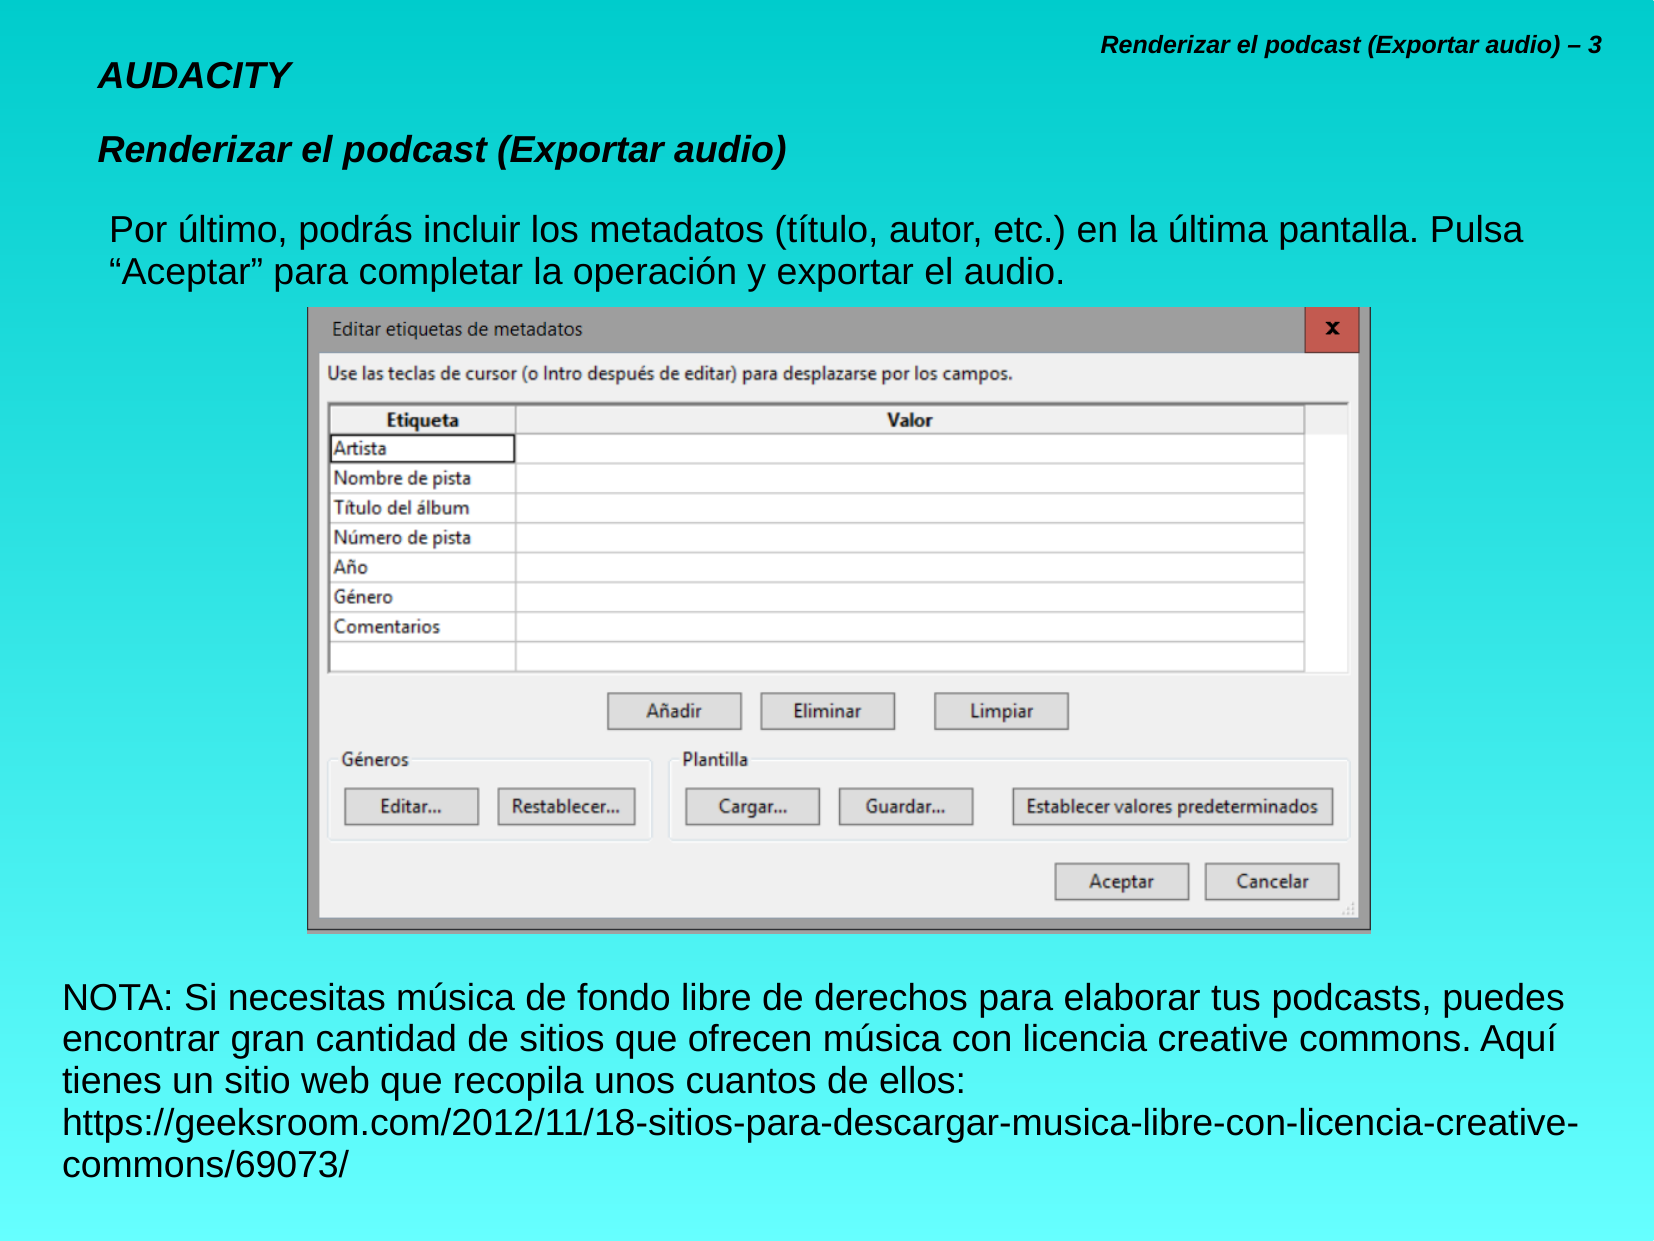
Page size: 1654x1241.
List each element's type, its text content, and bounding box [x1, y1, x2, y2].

text_box AUDACITY [82, 47, 674, 104]
text_box Por último, podrás incluir los metadatos (título, autor, etc.) en la última pantalla. Pulsa “Aceptar” para completar la operación y exportar el audio. [94, 200, 1595, 299]
text_box Renderizar el podcast (Exportar audio) – 3 [992, 23, 1619, 67]
text_box NOTA: Si necesitas música de fondo libre de derechos para elaborar tus podcasts, puedes encontrar gran cantidad de sitios que ofrecen música con licencia creative commons. Aquí tienes un sitio web que recopila unos cuantos de ellos: https://geeksroom.com/2012/11/18-sitios-para-descargar-musica-libre-con-licencia-creative-commons/69073/ [47, 968, 1607, 1191]
picture [307, 307, 1371, 934]
text_box Renderizar el podcast (Exportar audio) [82, 120, 993, 178]
